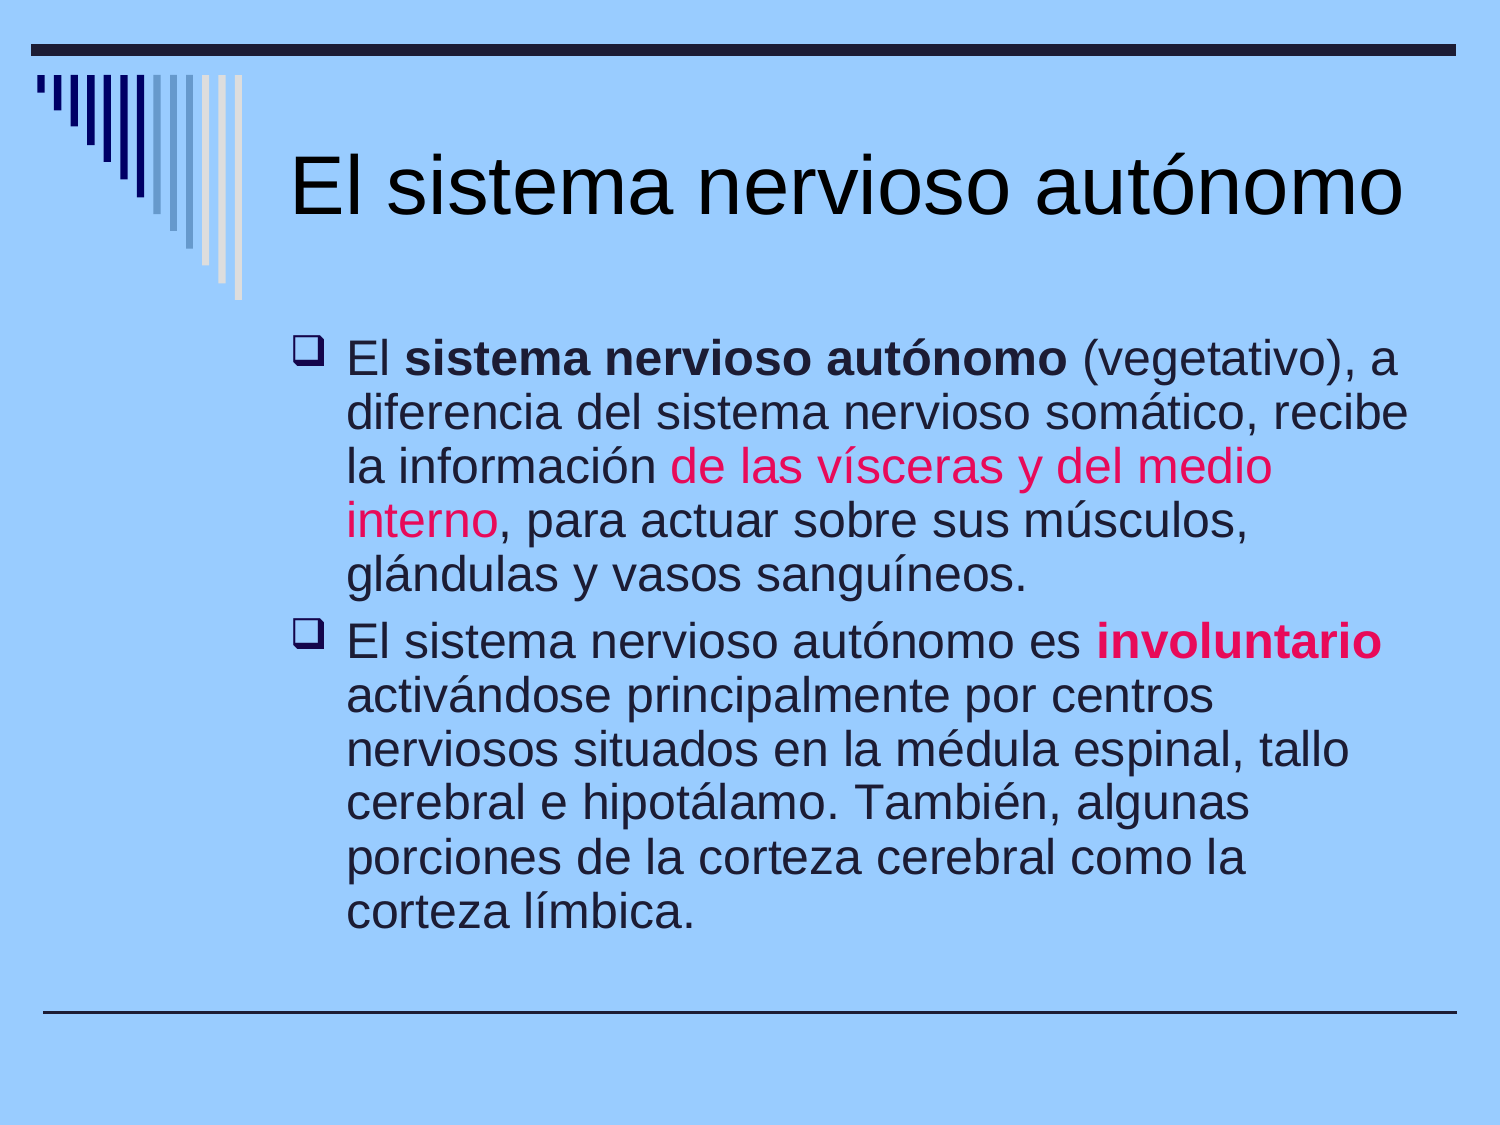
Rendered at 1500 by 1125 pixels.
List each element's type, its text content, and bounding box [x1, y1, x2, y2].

list El sistema nervioso autónomo (vegetativo), a diferencia del sistema nervioso somático, recibe la información de las vísceras y del medio interno, para actuar sobre sus músculos, glándulas y vasos sanguíneos. El sistema nervioso autónomo es involuntario activándose principalmente por centros nerviosos situados en la médula espinal, tallo cerebral e hipotálamo. También, algunas porciones de la corteza cerebral como la corteza límbica. [274, 324, 1425, 1001]
title El sistema nervioso autónomo [274, 75, 1425, 288]
